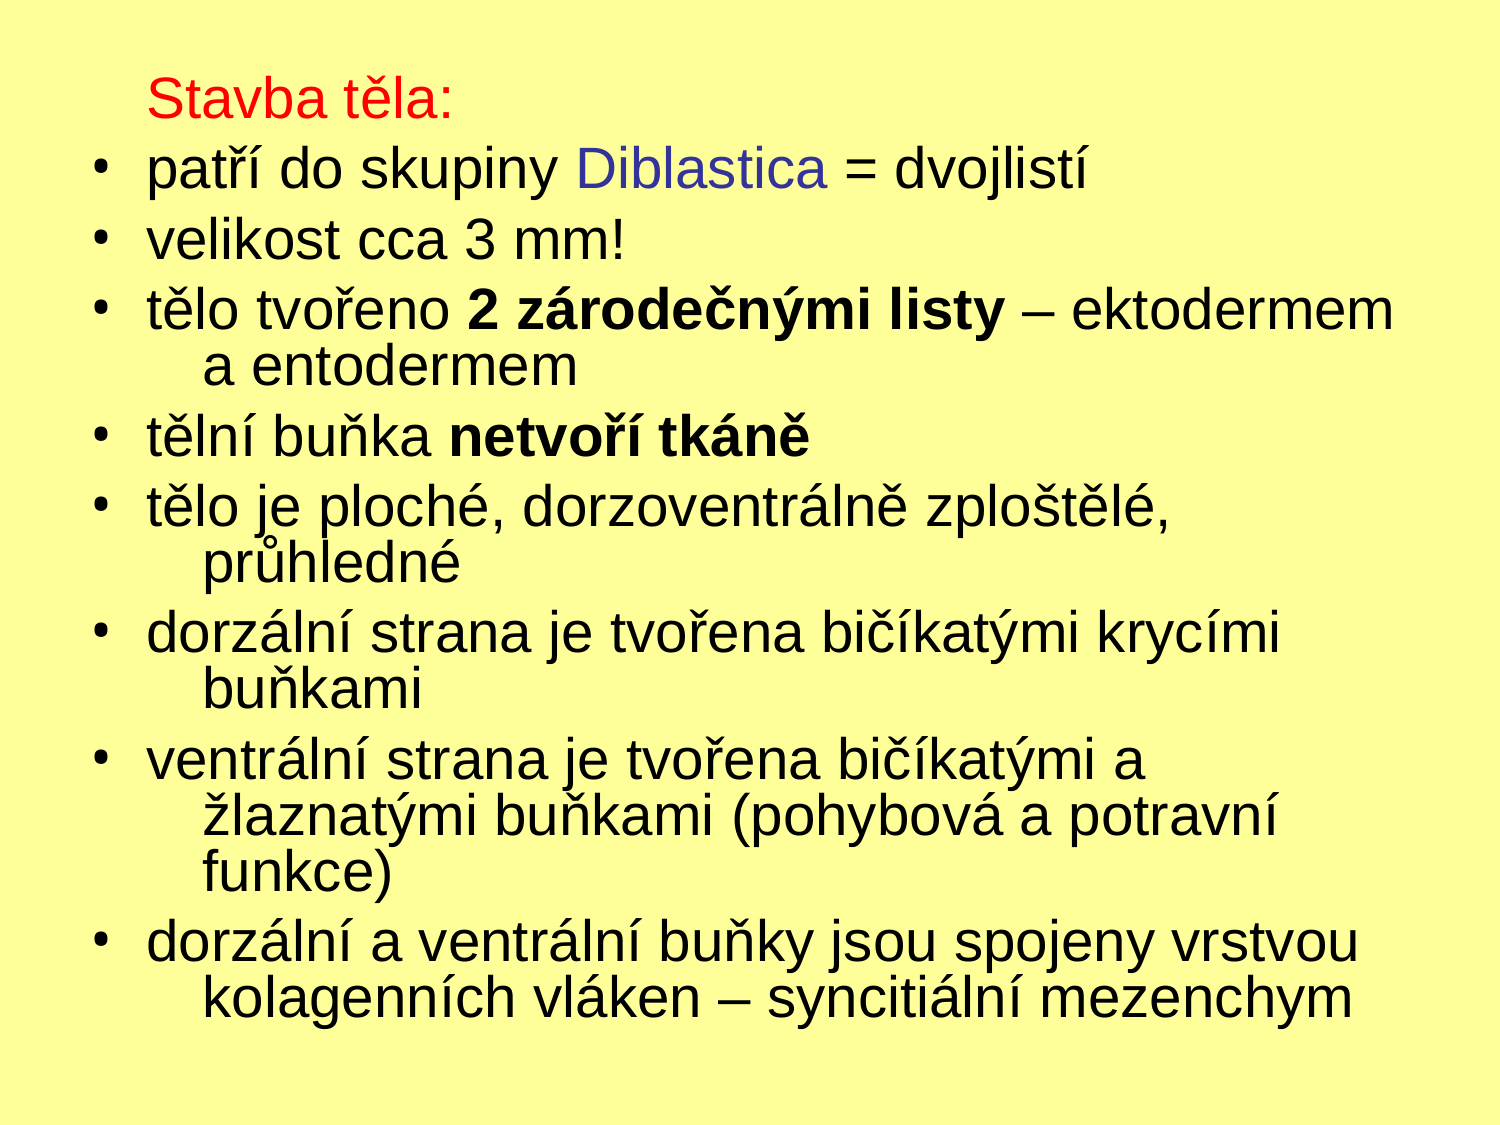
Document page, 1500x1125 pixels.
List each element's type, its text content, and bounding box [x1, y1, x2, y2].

list Stavba těla: patří do skupiny Diblastica = dvojlistí velikost cca 3 mm! tělo tvořeno 2 zárodečnými listy – ektodermem a entodermem tělní buňka netvoří tkáně tělo je ploché, dorzoventrálně zploštělé, průhledné dorzální strana je tvořena bičíkatými krycími buňkami ventrální strana je tvořena bičíkatými a žlaznatými buňkami (pohybová a potravní funkce) dorzální a ventrální buňky jsou spojeny vrstvou kolagenních vláken – syncitiální mezenchym [75, 66, 1426, 1125]
